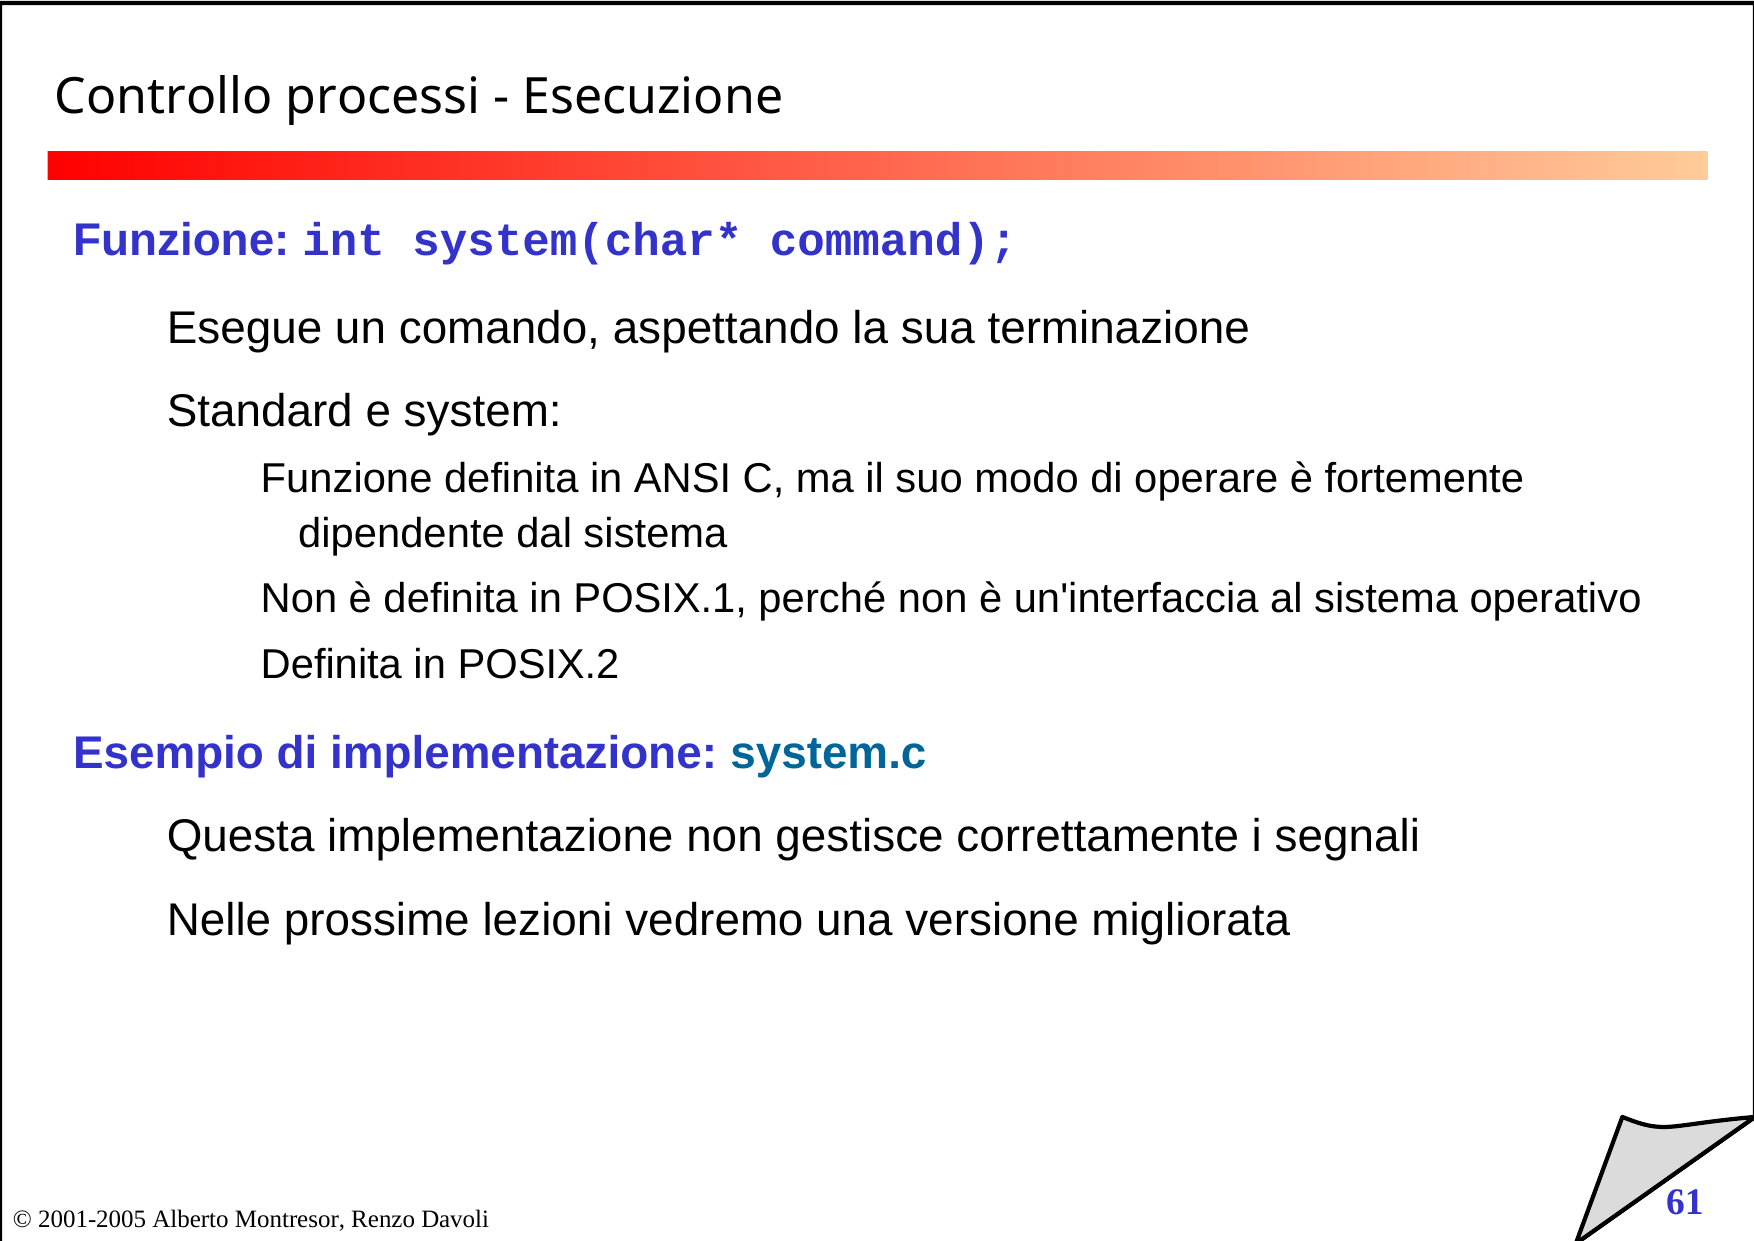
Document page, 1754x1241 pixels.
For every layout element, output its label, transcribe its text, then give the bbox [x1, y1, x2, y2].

title Controllo processi - Esecuzione [40, 49, 1714, 144]
list Funzione: int system(char* command); Esegue un comando, aspettando la sua terminazione Standard e system: Funzione definita in ANSI C, ma il suo modo di operare è fortemente dipendente dal sistema Non è definita in POSIX.1, perché non è un'interfaccia al sistema operativo Definita in POSIX.2 Esempio di implementazione: system.c Questa implementazione non gestisce correttamente i segnali Nelle prossime lezioni vedremo una versione migliorata [58, 206, 1696, 1165]
